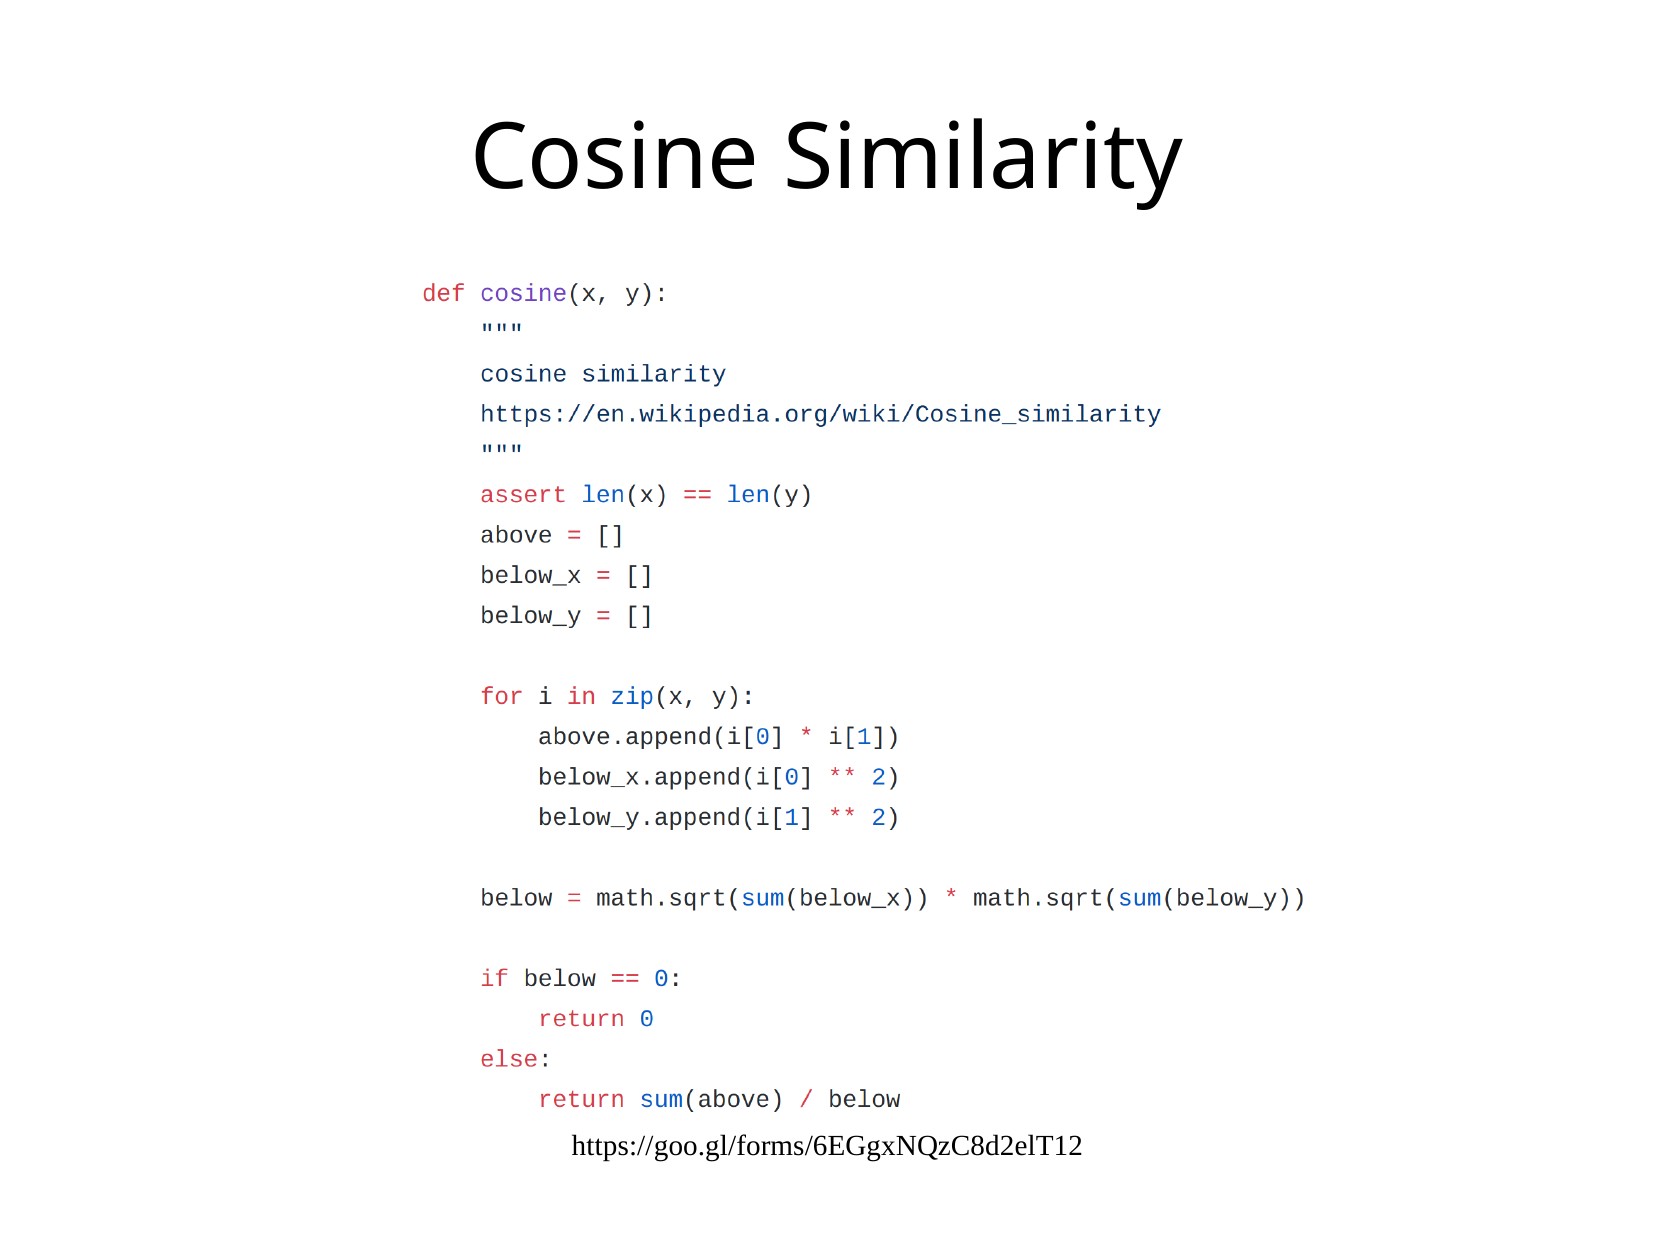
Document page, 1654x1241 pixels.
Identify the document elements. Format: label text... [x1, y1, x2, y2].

title Cosine Similarity [82, 49, 1571, 257]
picture [409, 279, 1382, 1128]
